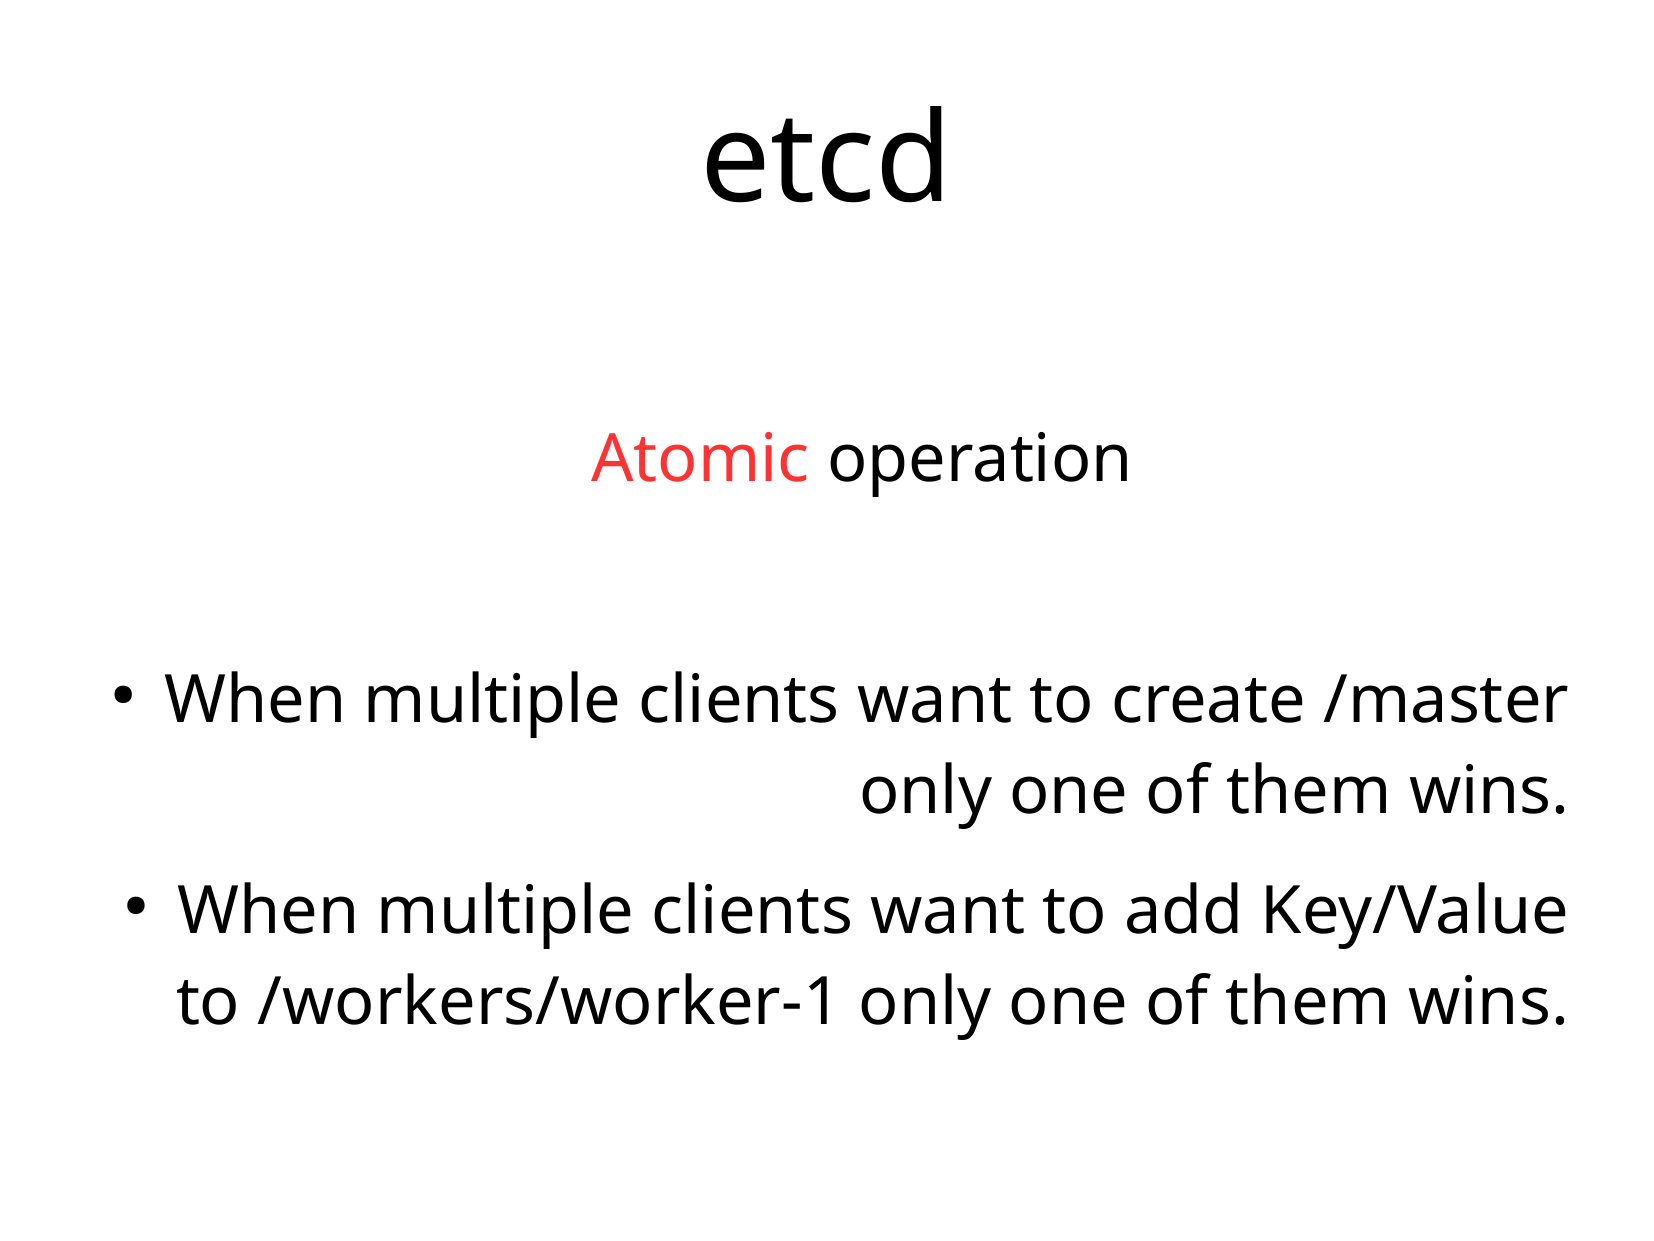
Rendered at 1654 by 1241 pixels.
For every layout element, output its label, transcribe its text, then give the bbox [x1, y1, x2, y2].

title etcd [82, 49, 1571, 257]
list Atomic operation When multiple clients want to create /master only one of them wins. When multiple clients want to add Key/Value to /workers/worker-1 only one of them wins. [82, 290, 1571, 1155]
